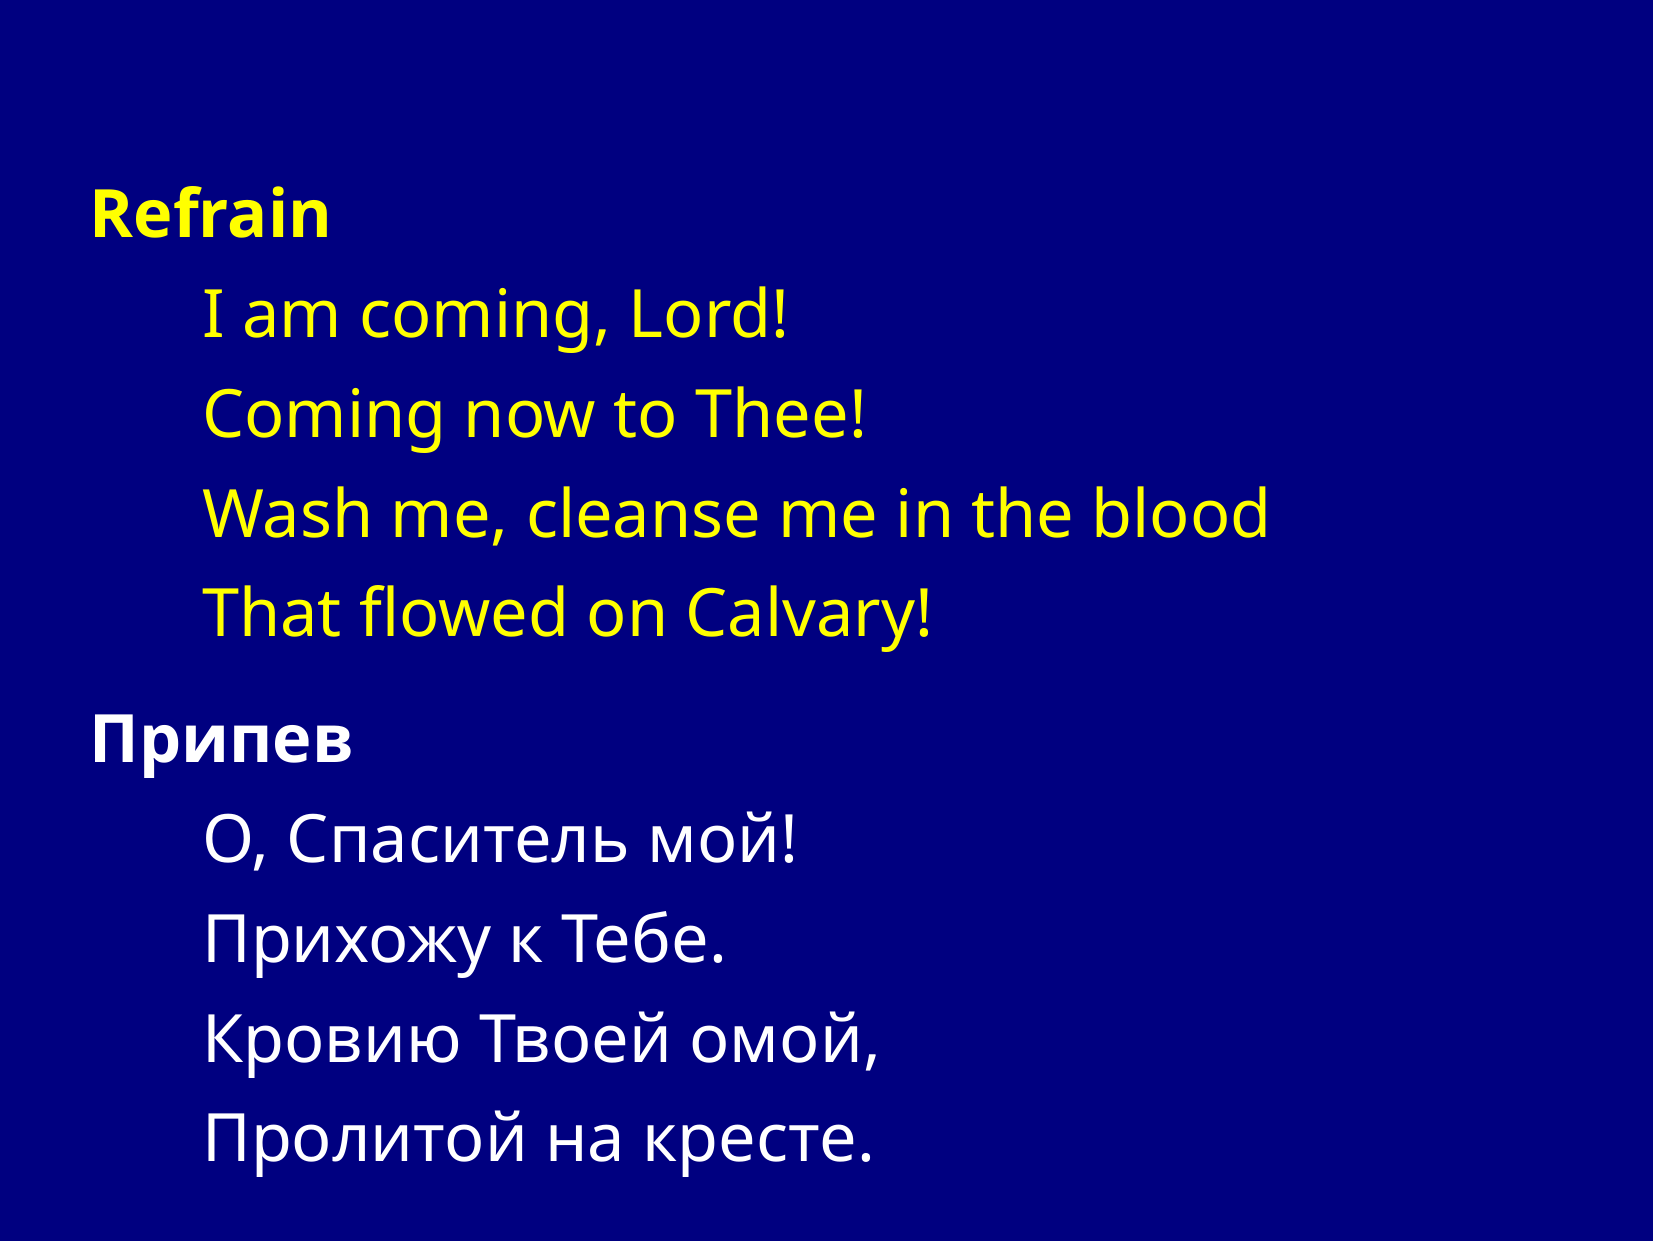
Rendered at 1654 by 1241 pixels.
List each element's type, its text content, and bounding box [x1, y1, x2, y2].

text_box Припев О, Спаситель мой! Прихожу к Тебе. Кровию Твоей омой, Пролитой на кресте. [75, 675, 1576, 1163]
text_box Refrain I am coming, Lord! Coming now to Thee! Wash me, cleanse me in the blood That flowed on Calvary! [75, 150, 1576, 638]
